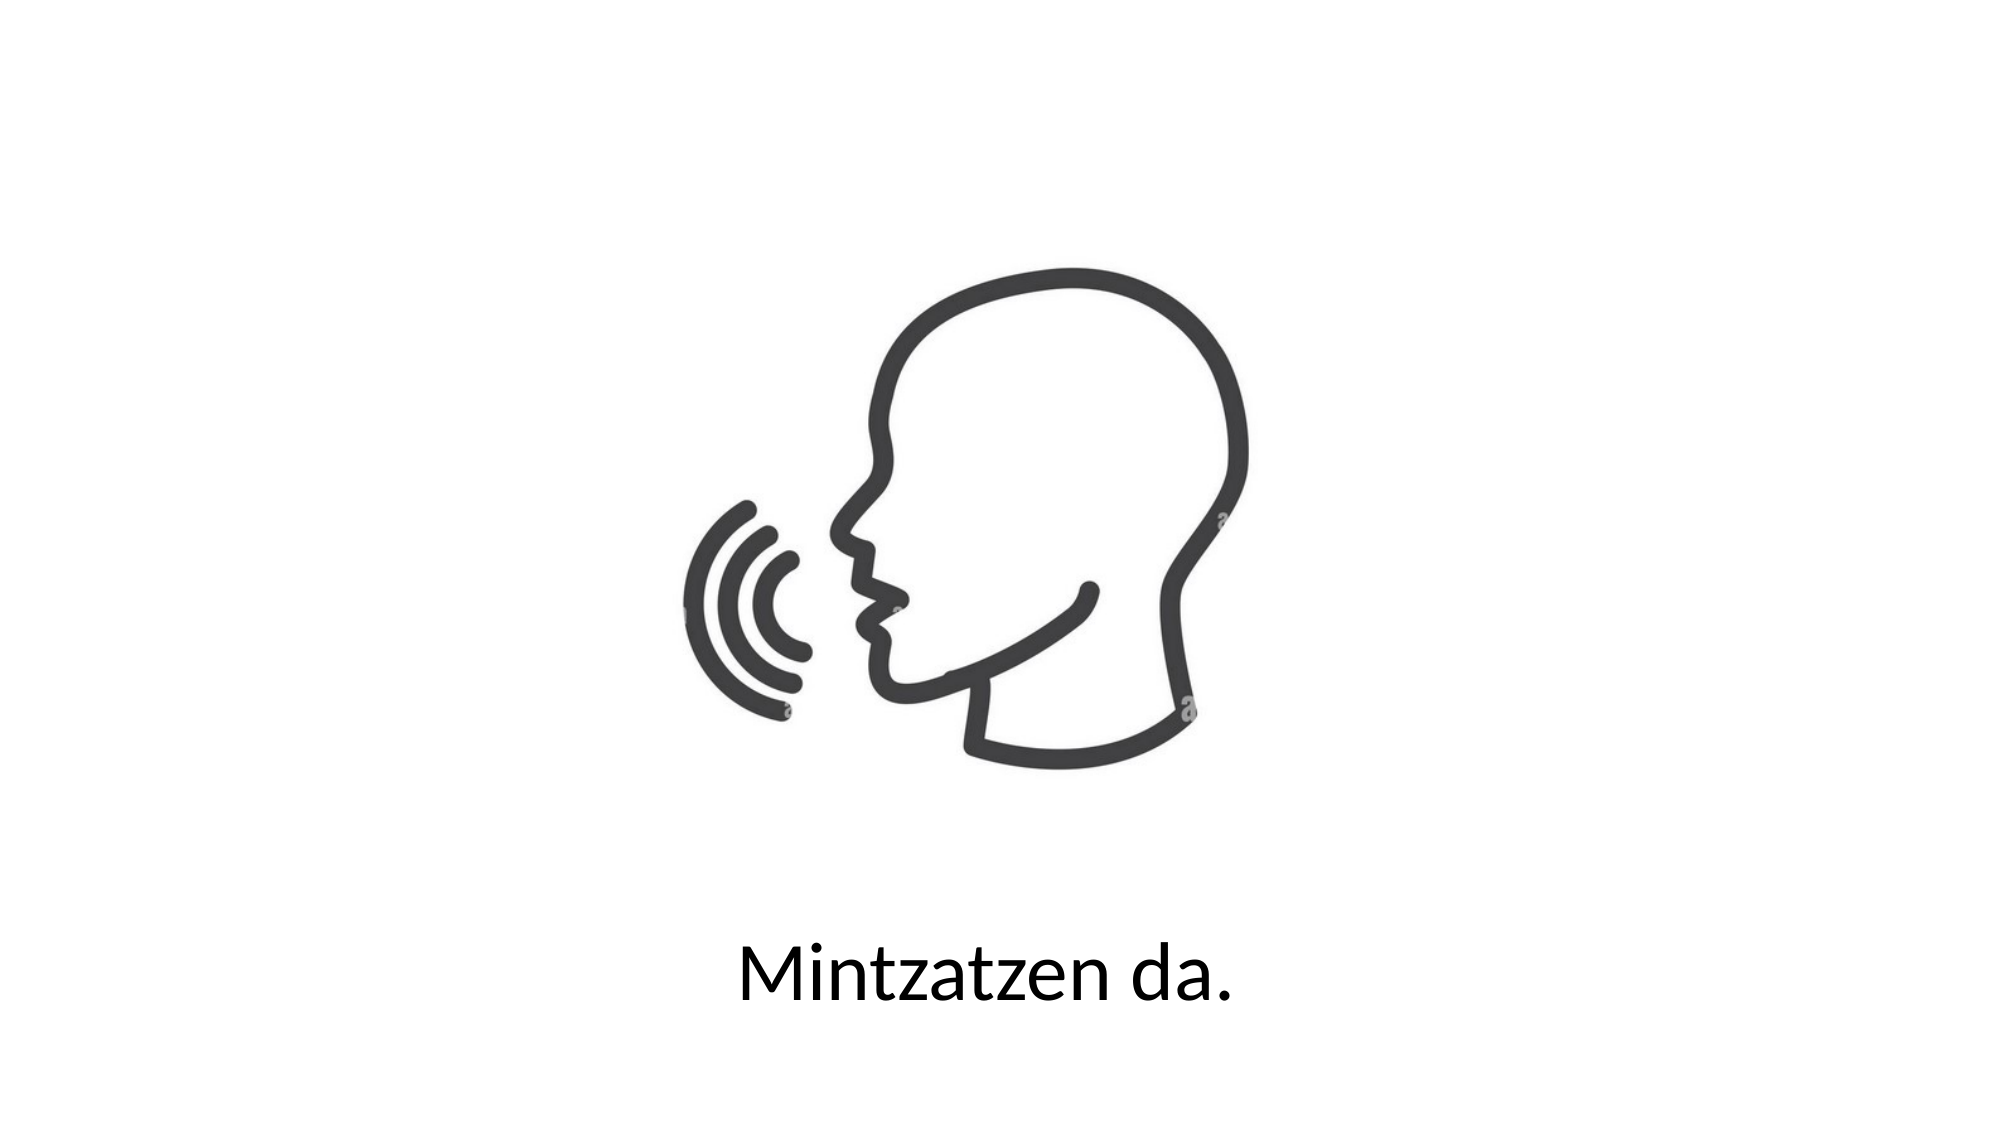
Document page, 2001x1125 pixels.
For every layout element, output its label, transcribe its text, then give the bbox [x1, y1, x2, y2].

picture [572, 80, 1428, 950]
text_box Mintzatzen da. [721, 910, 1279, 1025]
